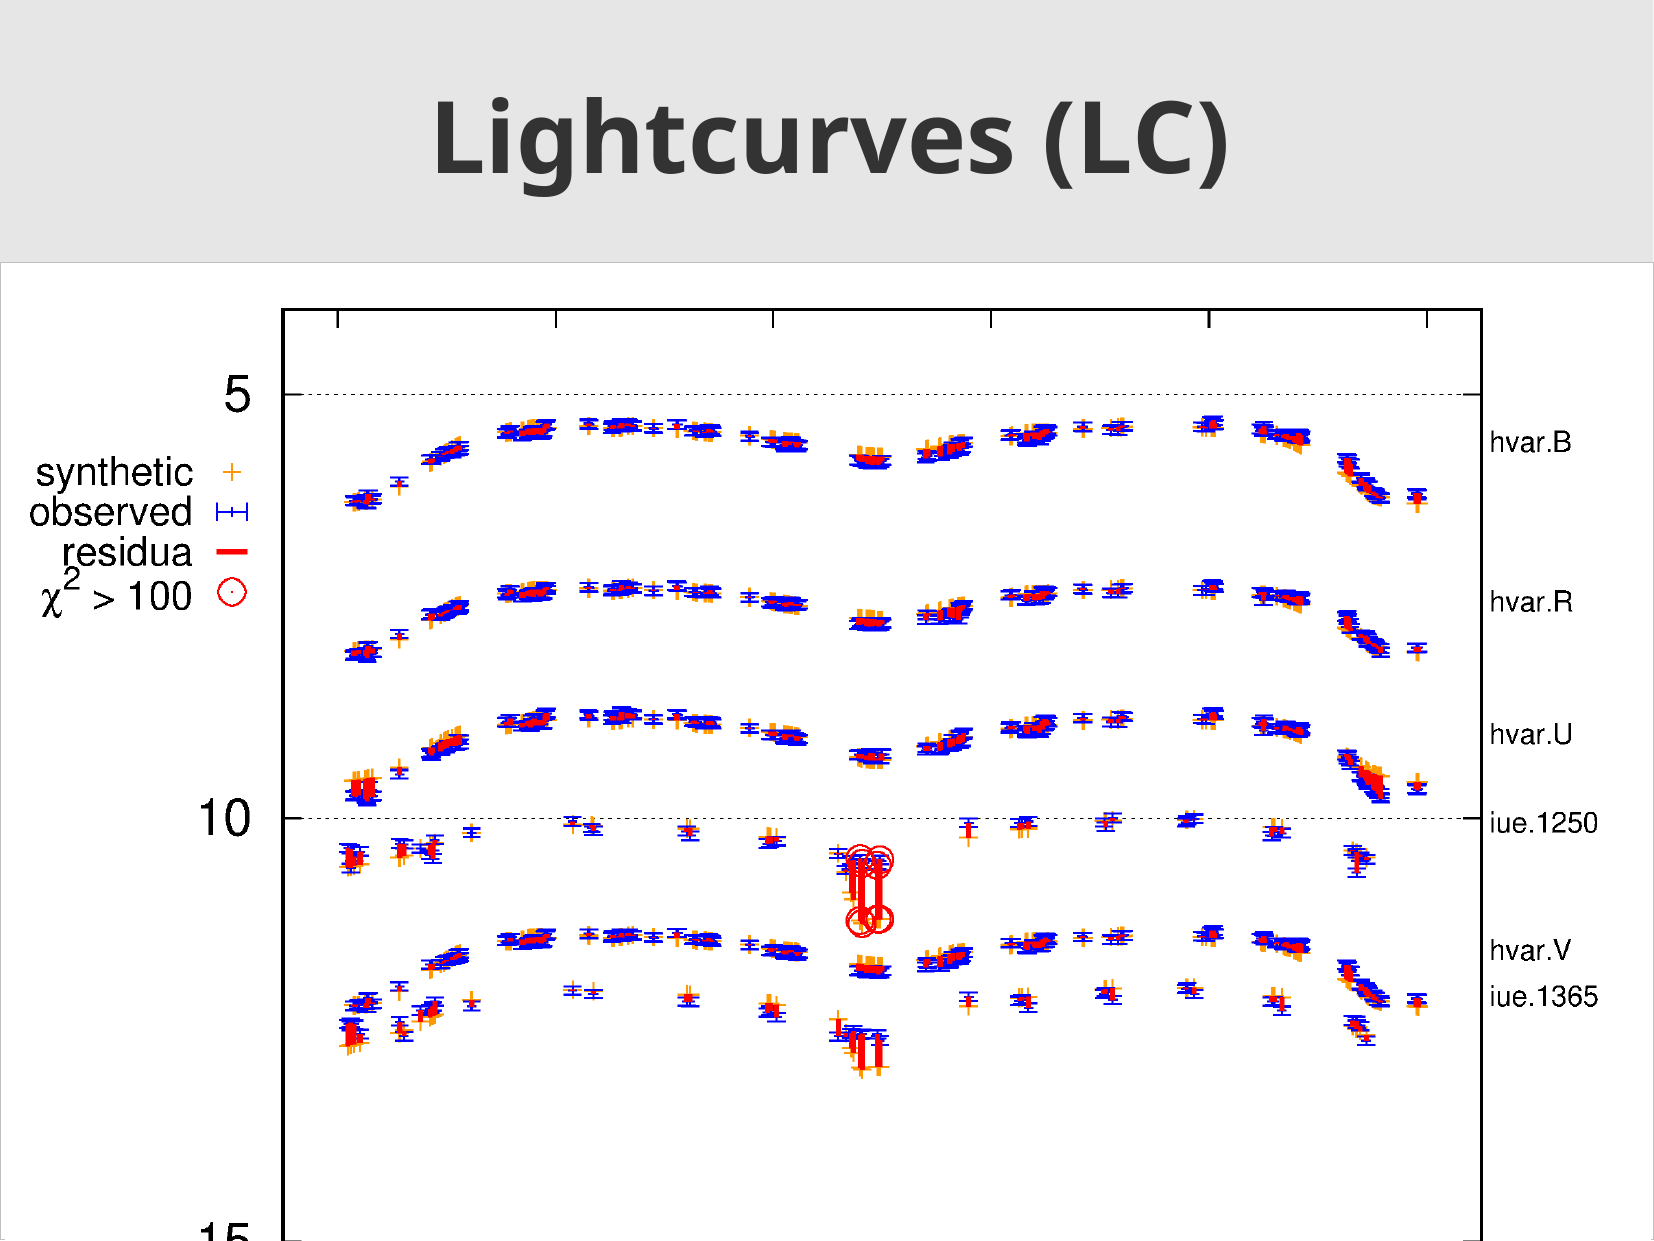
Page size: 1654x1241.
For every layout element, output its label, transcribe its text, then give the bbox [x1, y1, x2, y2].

picture [5, 284, 1651, 1241]
title Lightcurves (LC) [124, 31, 1537, 239]
